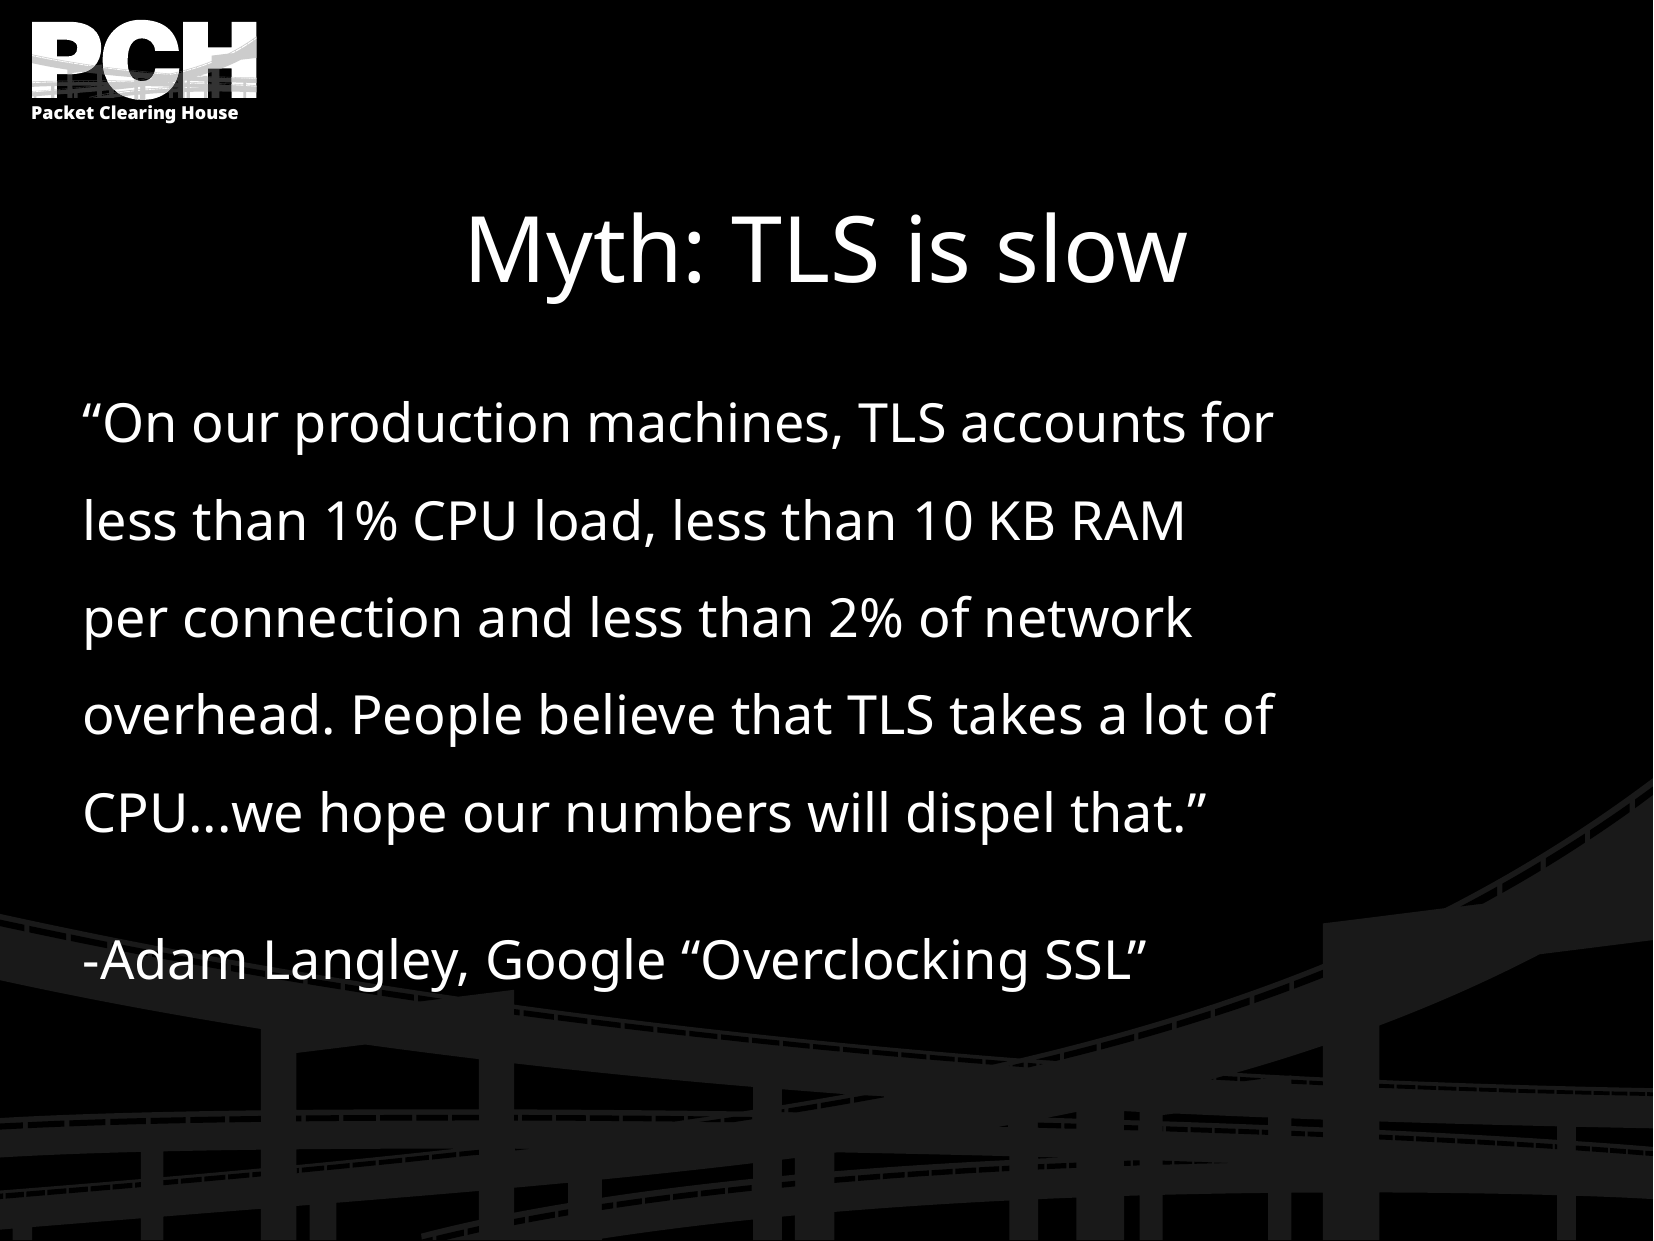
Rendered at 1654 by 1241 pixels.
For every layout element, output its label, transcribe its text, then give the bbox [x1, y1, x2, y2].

title Myth: TLS is slow [0, 143, 1653, 352]
list “On our production machines, TLS accounts for less than 1% CPU load, less than 10 KB RAM per connection and less than 2% of network overhead. People believe that TLS takes a lot of CPU...we hope our numbers will dispel that.” -Adam Langley, Google “Overclocking SSL” [82, 384, 1571, 1201]
